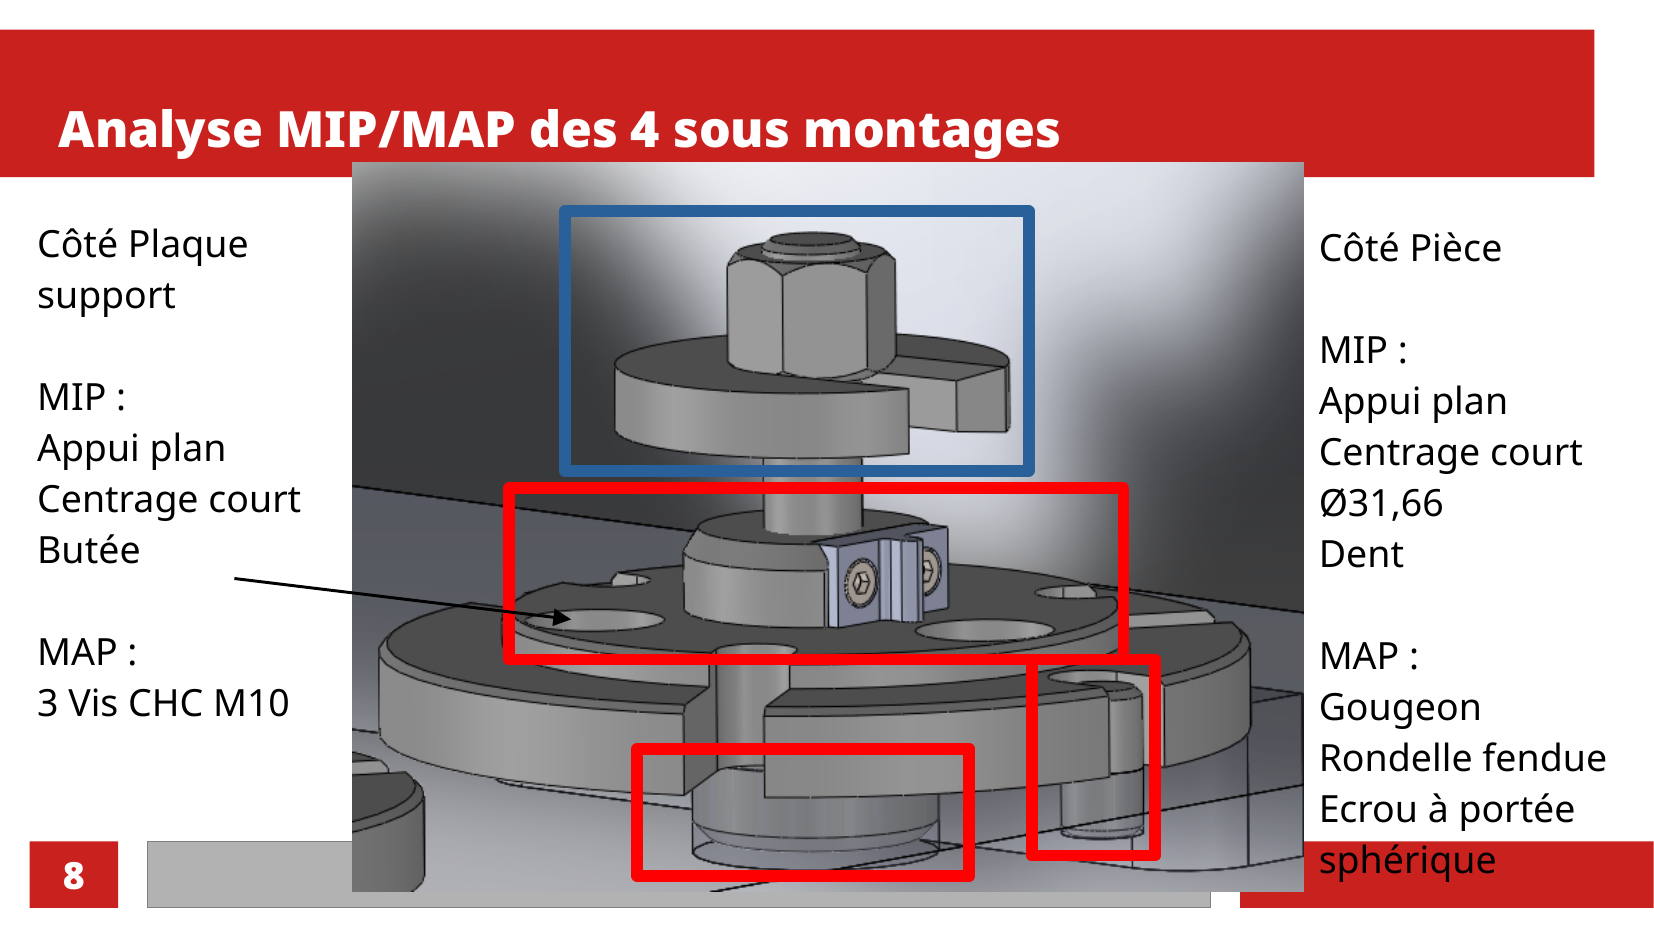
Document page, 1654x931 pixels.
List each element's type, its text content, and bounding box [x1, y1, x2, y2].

picture [1038, 665, 1149, 850]
text_box Côté Pièce MIP : Appui plan Centrage court Ø31,66 Dent MAP : Gougeon Rondelle fendue Ecrou à portée sphérique [1303, 213, 1654, 931]
picture [352, 162, 1304, 892]
picture [515, 494, 1118, 654]
text_box Côté Plaque support MIP : Appui plan Centrage court Butée MAP : 3 Vis CHC M10 [22, 210, 391, 651]
title Analyse MIP/MAP des 4 sous montages [59, 44, 1595, 163]
